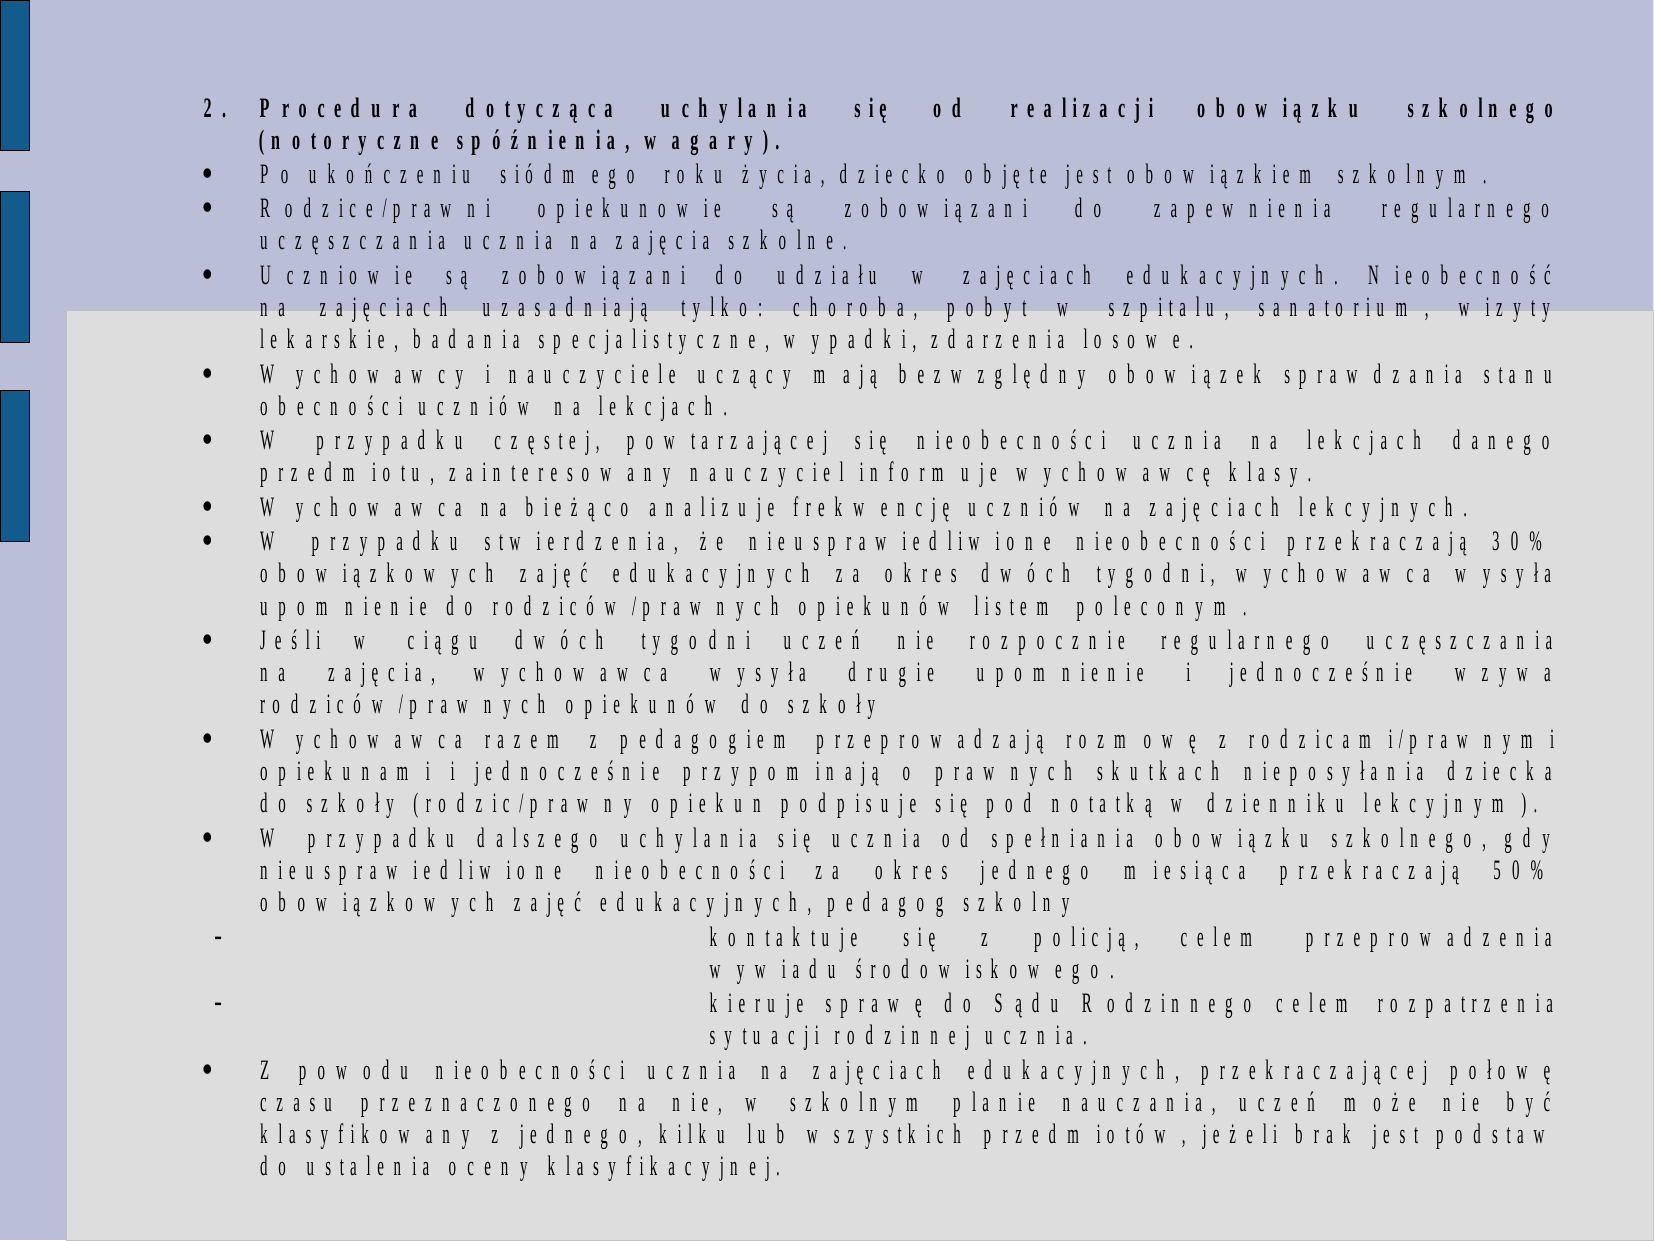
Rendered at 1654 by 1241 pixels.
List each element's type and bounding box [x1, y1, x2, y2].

picture [147, 59, 1565, 1182]
